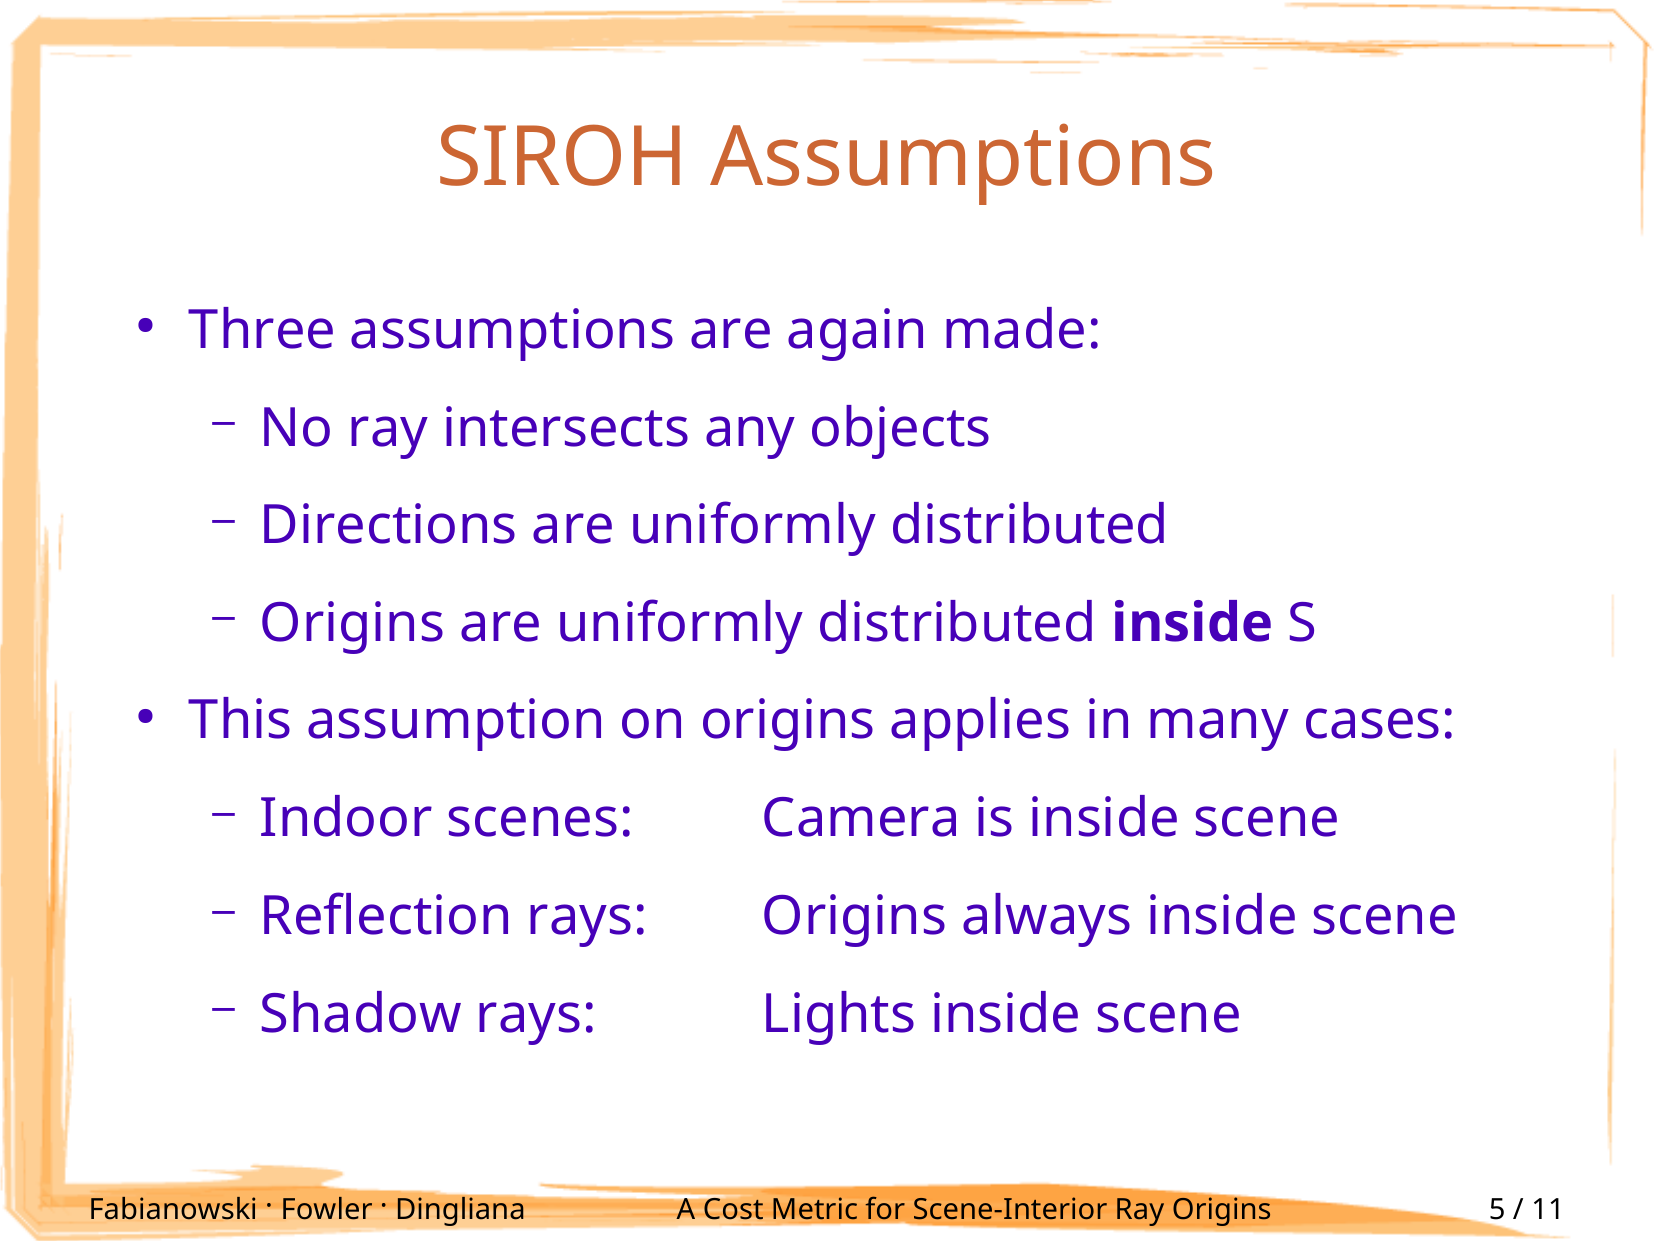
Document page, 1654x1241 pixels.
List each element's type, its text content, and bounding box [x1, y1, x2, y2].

title SIROH Assumptions [82, 49, 1571, 257]
list Three assumptions are again made: No ray intersects any objects Directions are uniformly distributed Origins are uniformly distributed inside S This assumption on origins applies in many cases: Indoor scenes: Camera is inside scene Reflection rays: Origins always inside scene Shadow rays: Lights inside scene [118, 290, 1571, 1049]
picture [0, 0, 1654, 1241]
